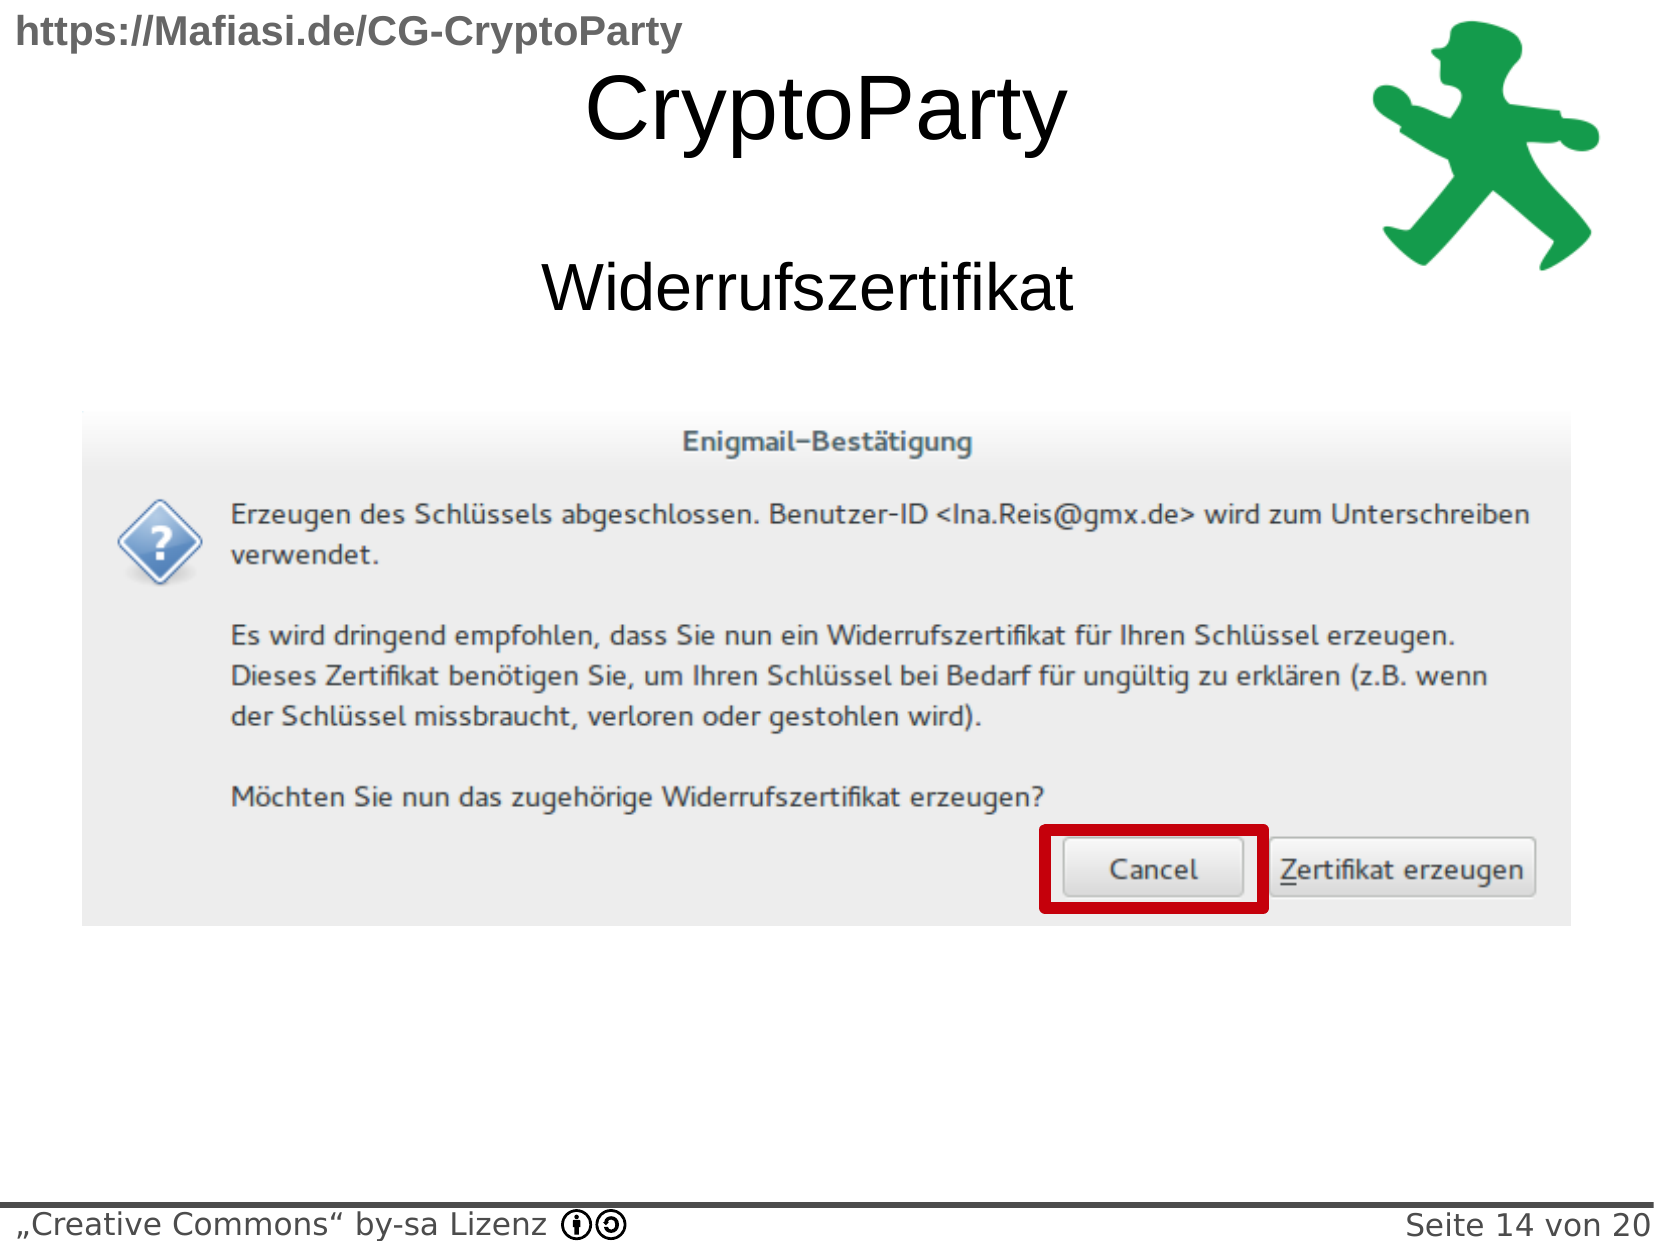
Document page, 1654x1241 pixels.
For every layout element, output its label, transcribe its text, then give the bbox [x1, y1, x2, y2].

picture [1317, 0, 1654, 313]
title Widerrufszertifikat [63, 184, 1552, 392]
picture [82, 411, 1571, 926]
